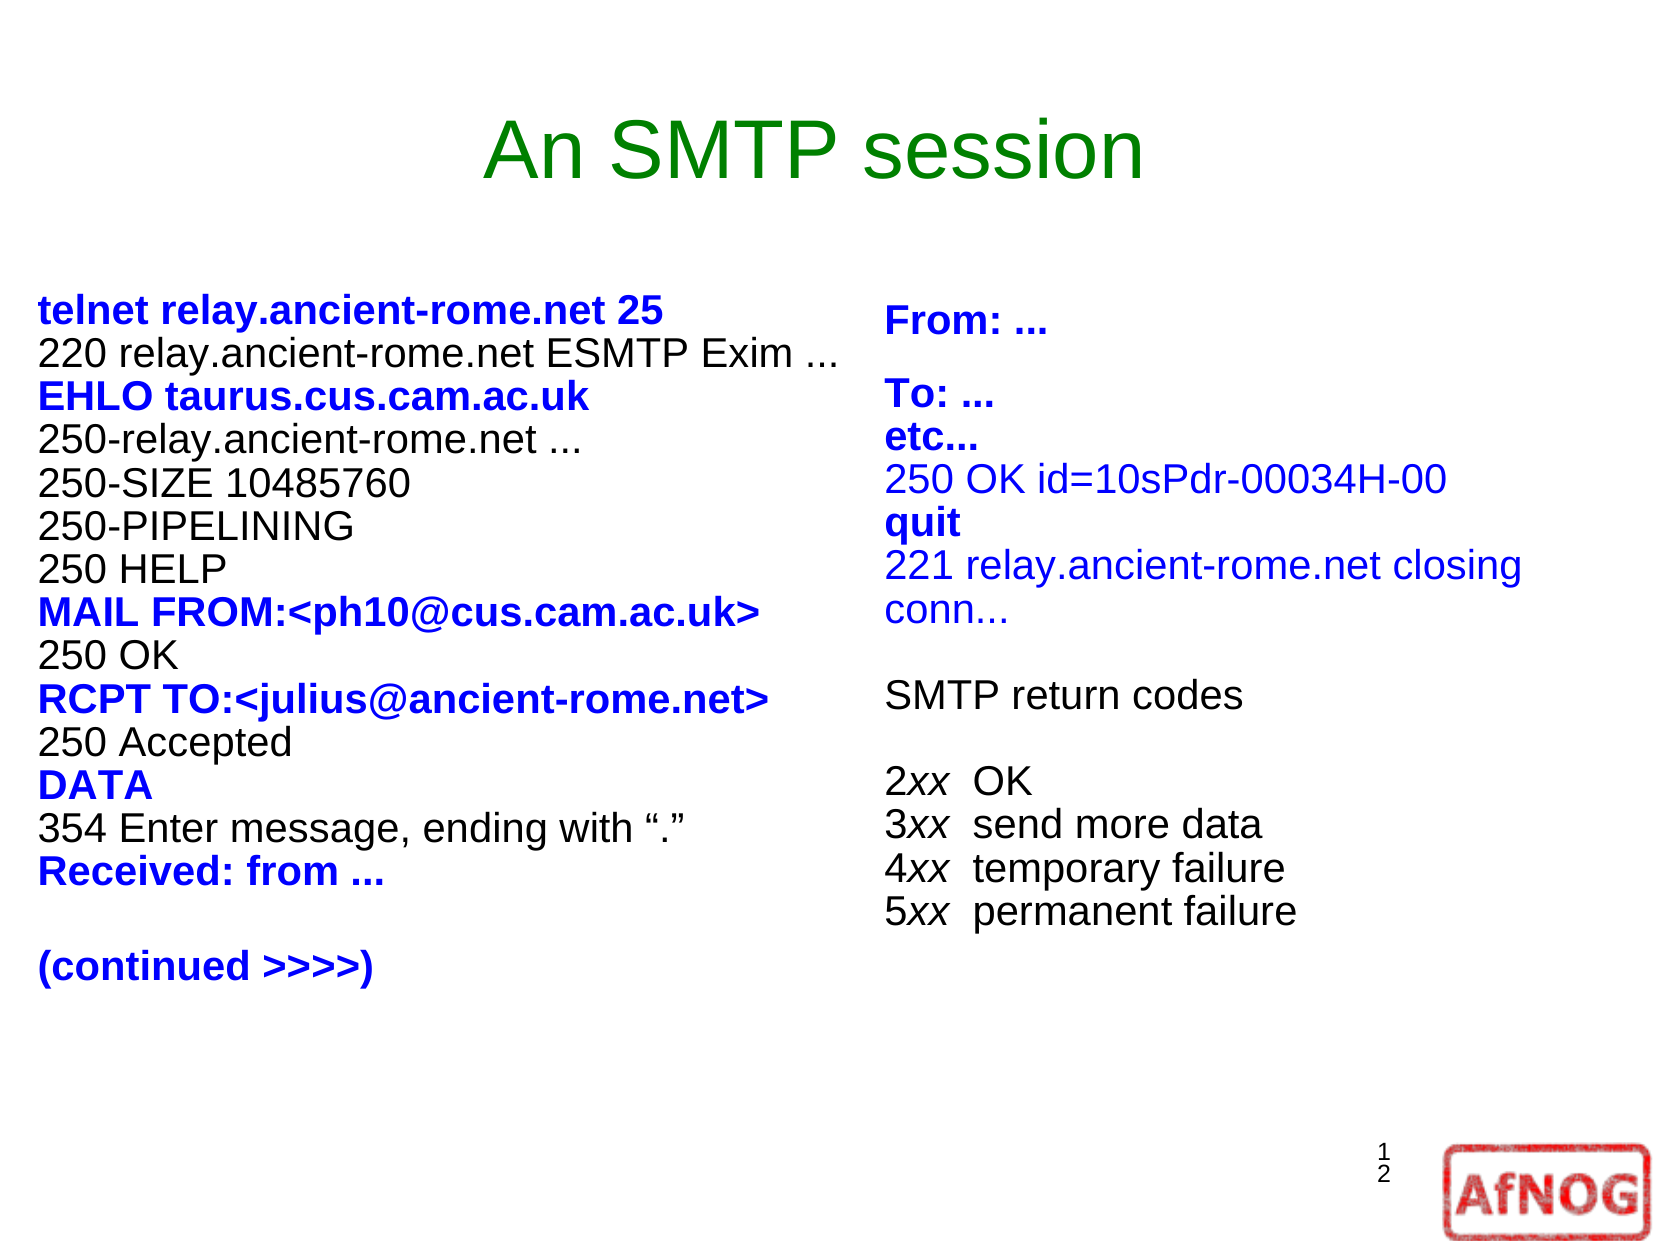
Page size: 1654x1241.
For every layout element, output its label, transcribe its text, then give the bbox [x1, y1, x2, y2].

list telnet relay.ancient-rome.net 25 220 relay.ancient-rome.net ESMTP Exim ... EHLO taurus.cus.cam.ac.uk 250-relay.ancient-rome.net ... 250-SIZE 10485760 250-PIPELINING 250 HELP MAIL FROM:<ph10@cus.cam.ac.uk> 250 OK RCPT TO:<julius@ancient-rome.net> 250 Accepted DATA 354 Enter message, ending with “.” Received: from ... (continued >>>>)‏ [37, 290, 863, 1241]
picture [1441, 1141, 1654, 1241]
text_box From: ... To: ... etc... 250 OK id=10sPdr-00034H-00 quit 221 relay.ancient-rome.net closing conn... SMTP return codes 2xx OK 3xx send more data 4xx temporary failure 5xx permanent failure [884, 300, 1612, 959]
title An SMTP session [82, 15, 1571, 291]
text_box <number> [1362, 1129, 1393, 1175]
